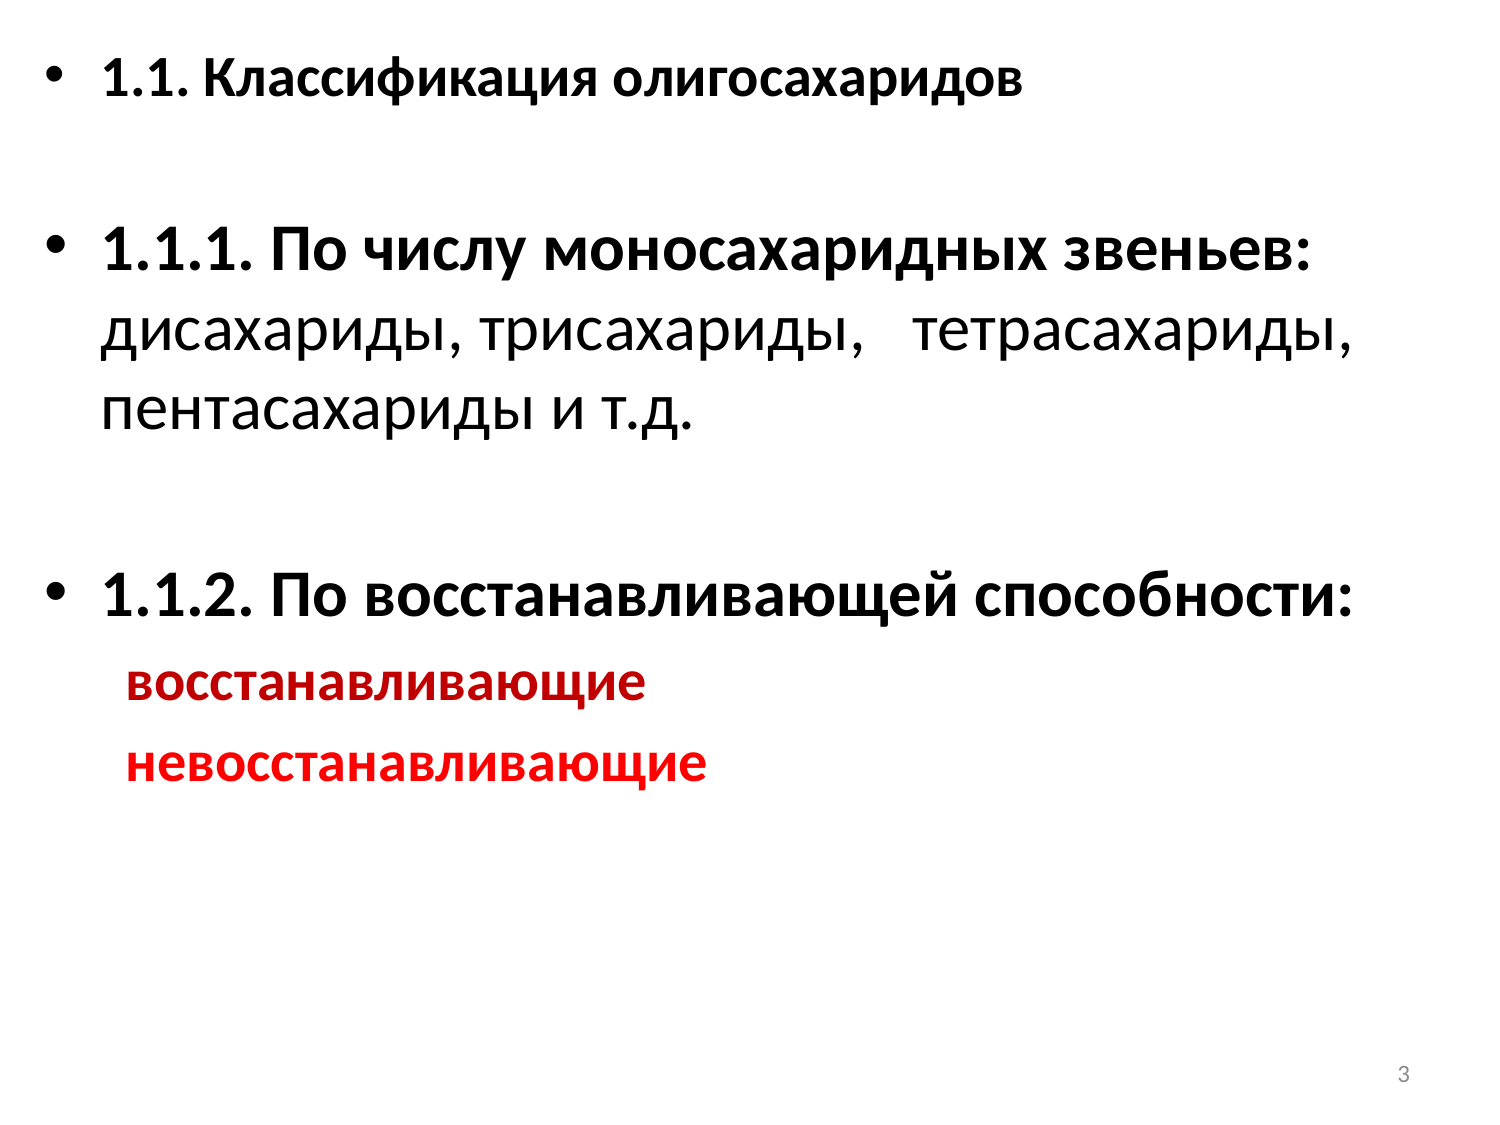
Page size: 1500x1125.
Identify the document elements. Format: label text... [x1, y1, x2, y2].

slide_number <номер> [1074, 1042, 1425, 1103]
list 1.1. Классификация олигосахаридов 1.1.1. По числу моносахаридных звеньев: дисахариды, трисахариды, тетрасахариды, пентасахариды и т.д. 1.1.2. По восстанавливающей способности: восстанавливающие невосстанавливающие [29, 30, 1412, 941]
